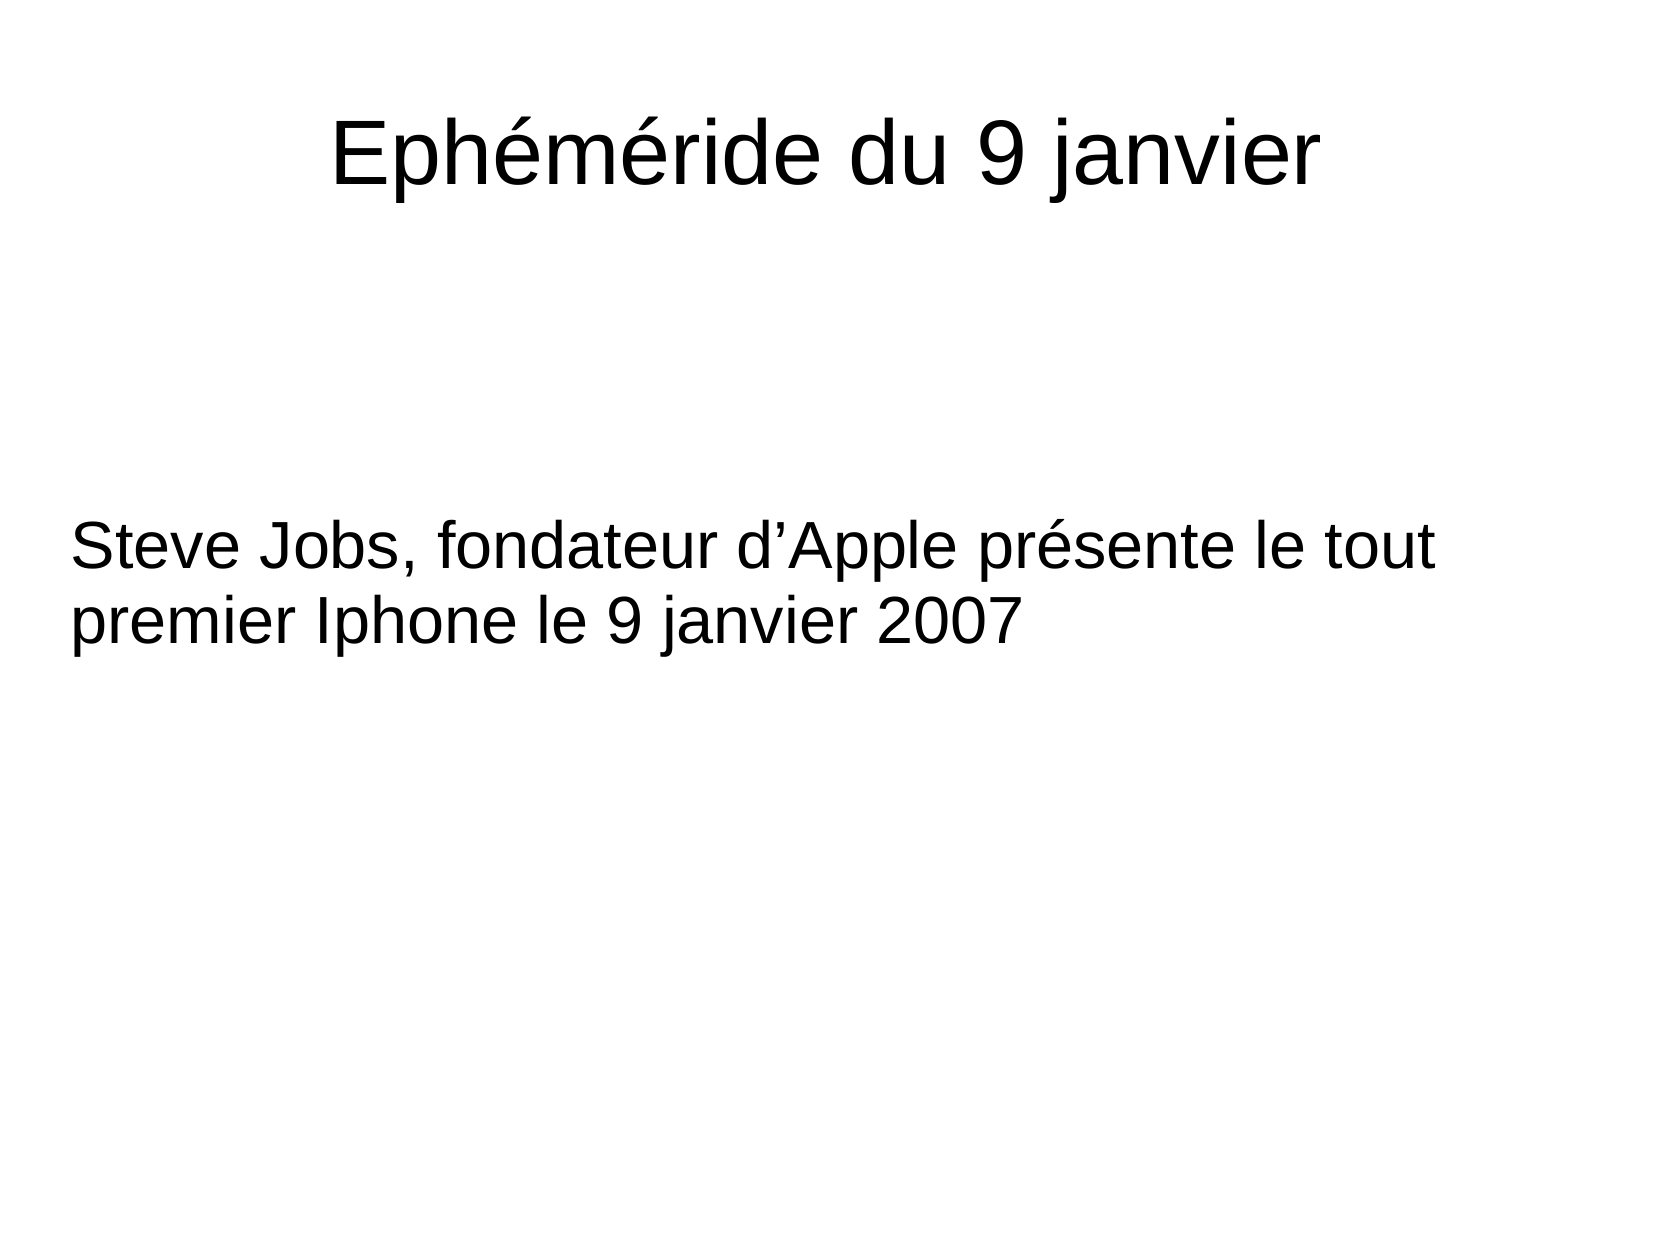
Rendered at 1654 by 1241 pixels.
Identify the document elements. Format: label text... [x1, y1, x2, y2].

list Steve Jobs, fondateur d’Apple présente le tout premier Iphone le 9 janvier 2007 [70, 507, 1560, 967]
title Ephéméride du 9 janvier [82, 49, 1571, 257]
